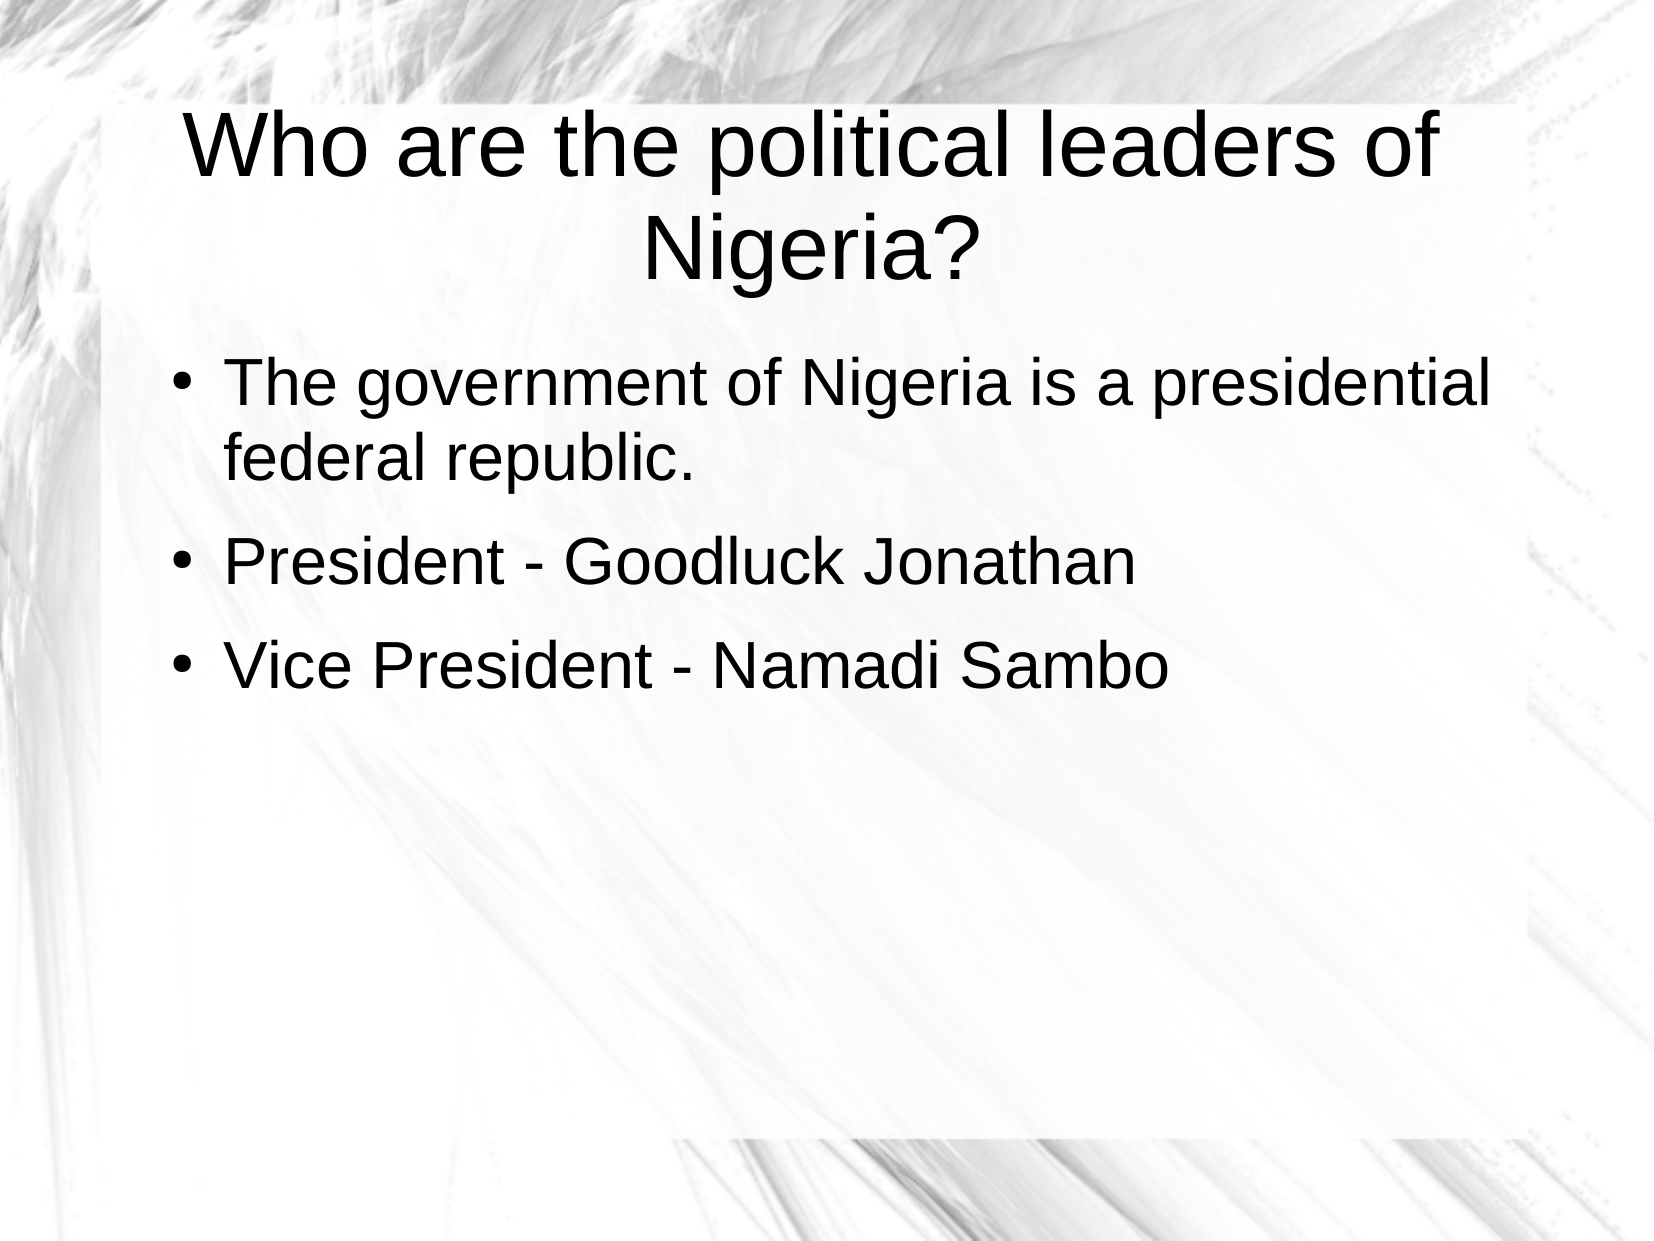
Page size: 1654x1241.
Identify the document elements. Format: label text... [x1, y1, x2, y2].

picture [0, 0, 1654, 1241]
title Who are the political leaders of Nigeria? [118, 93, 1506, 299]
list The government of Nigeria is a presidential federal republic. President - Goodluck Jonathan Vice President - Namadi Sambo [152, 344, 1534, 1127]
